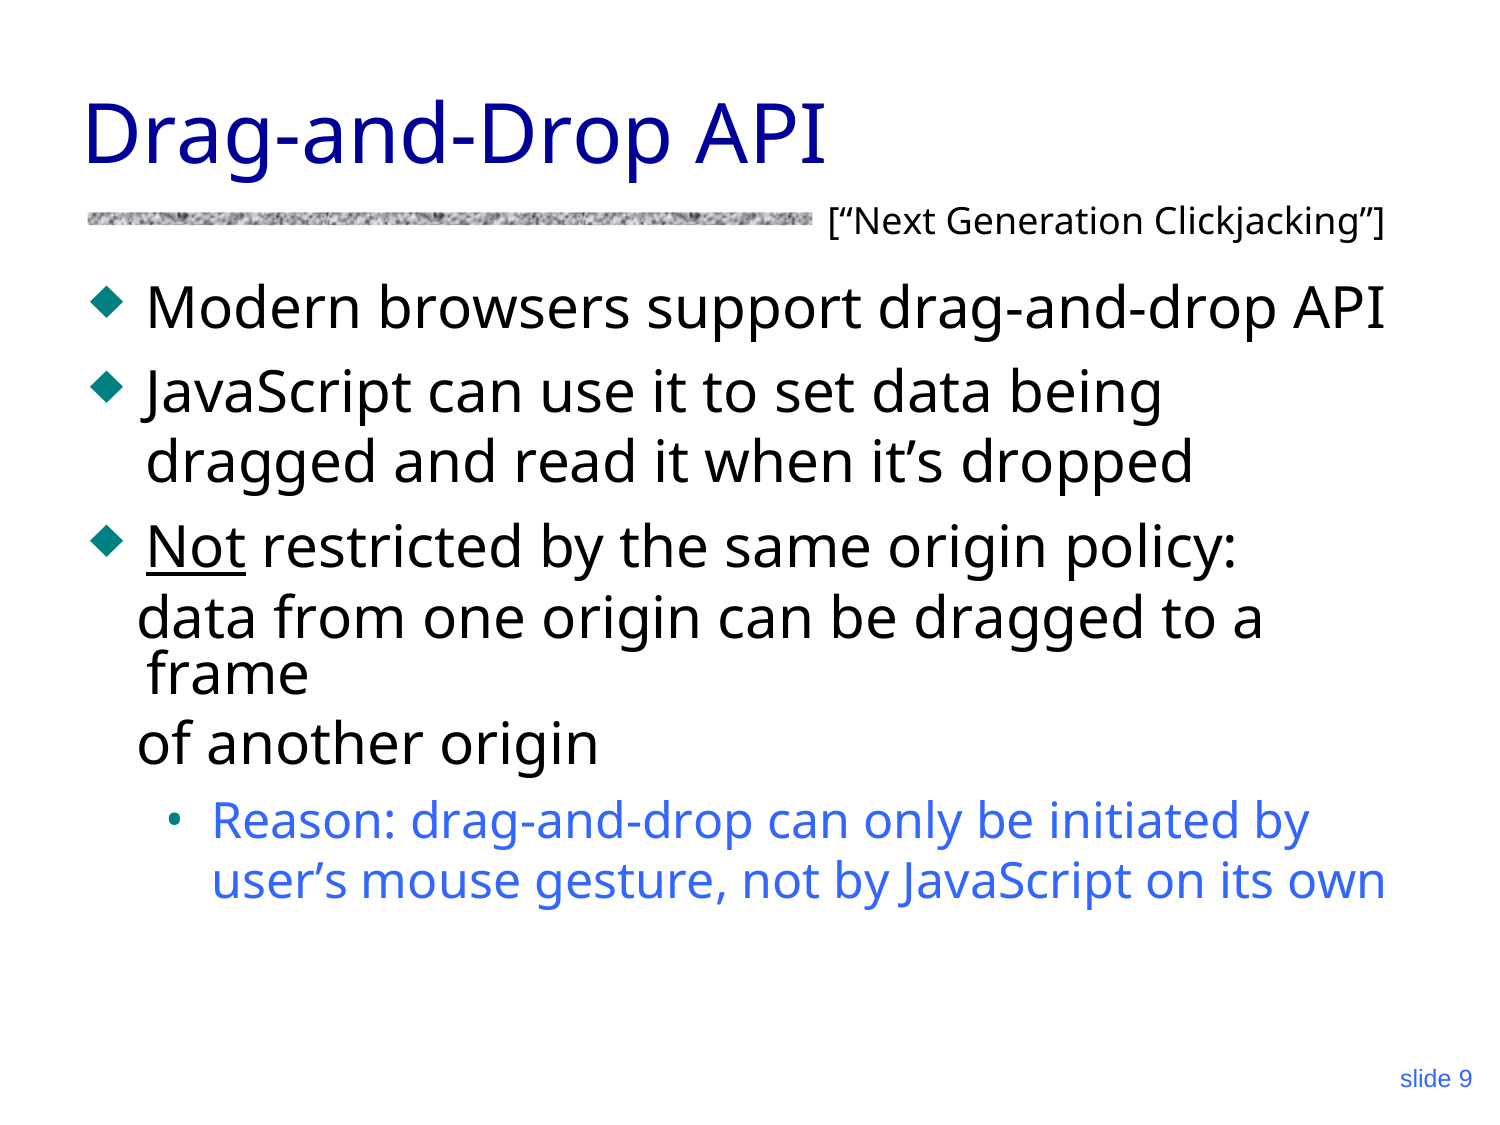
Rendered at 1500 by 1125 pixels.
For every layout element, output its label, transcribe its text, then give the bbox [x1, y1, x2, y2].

text_box Drag-and-Drop API [66, 37, 1342, 188]
picture [87, 212, 812, 226]
text_box Modern browsers support drag-and-drop API JavaScript can use it to set data being dragged and read it when it’s dropped Not restricted by the same origin policy: data from one origin can be dragged to a frame of another origin Reason: drag-and-drop can only be initiated by user’s mouse gesture, not by JavaScript on its own [74, 262, 1417, 994]
text_box slide <number> [1174, 1025, 1488, 1101]
text_box [“Next Generation Clickjacking”] [812, 189, 1401, 250]
